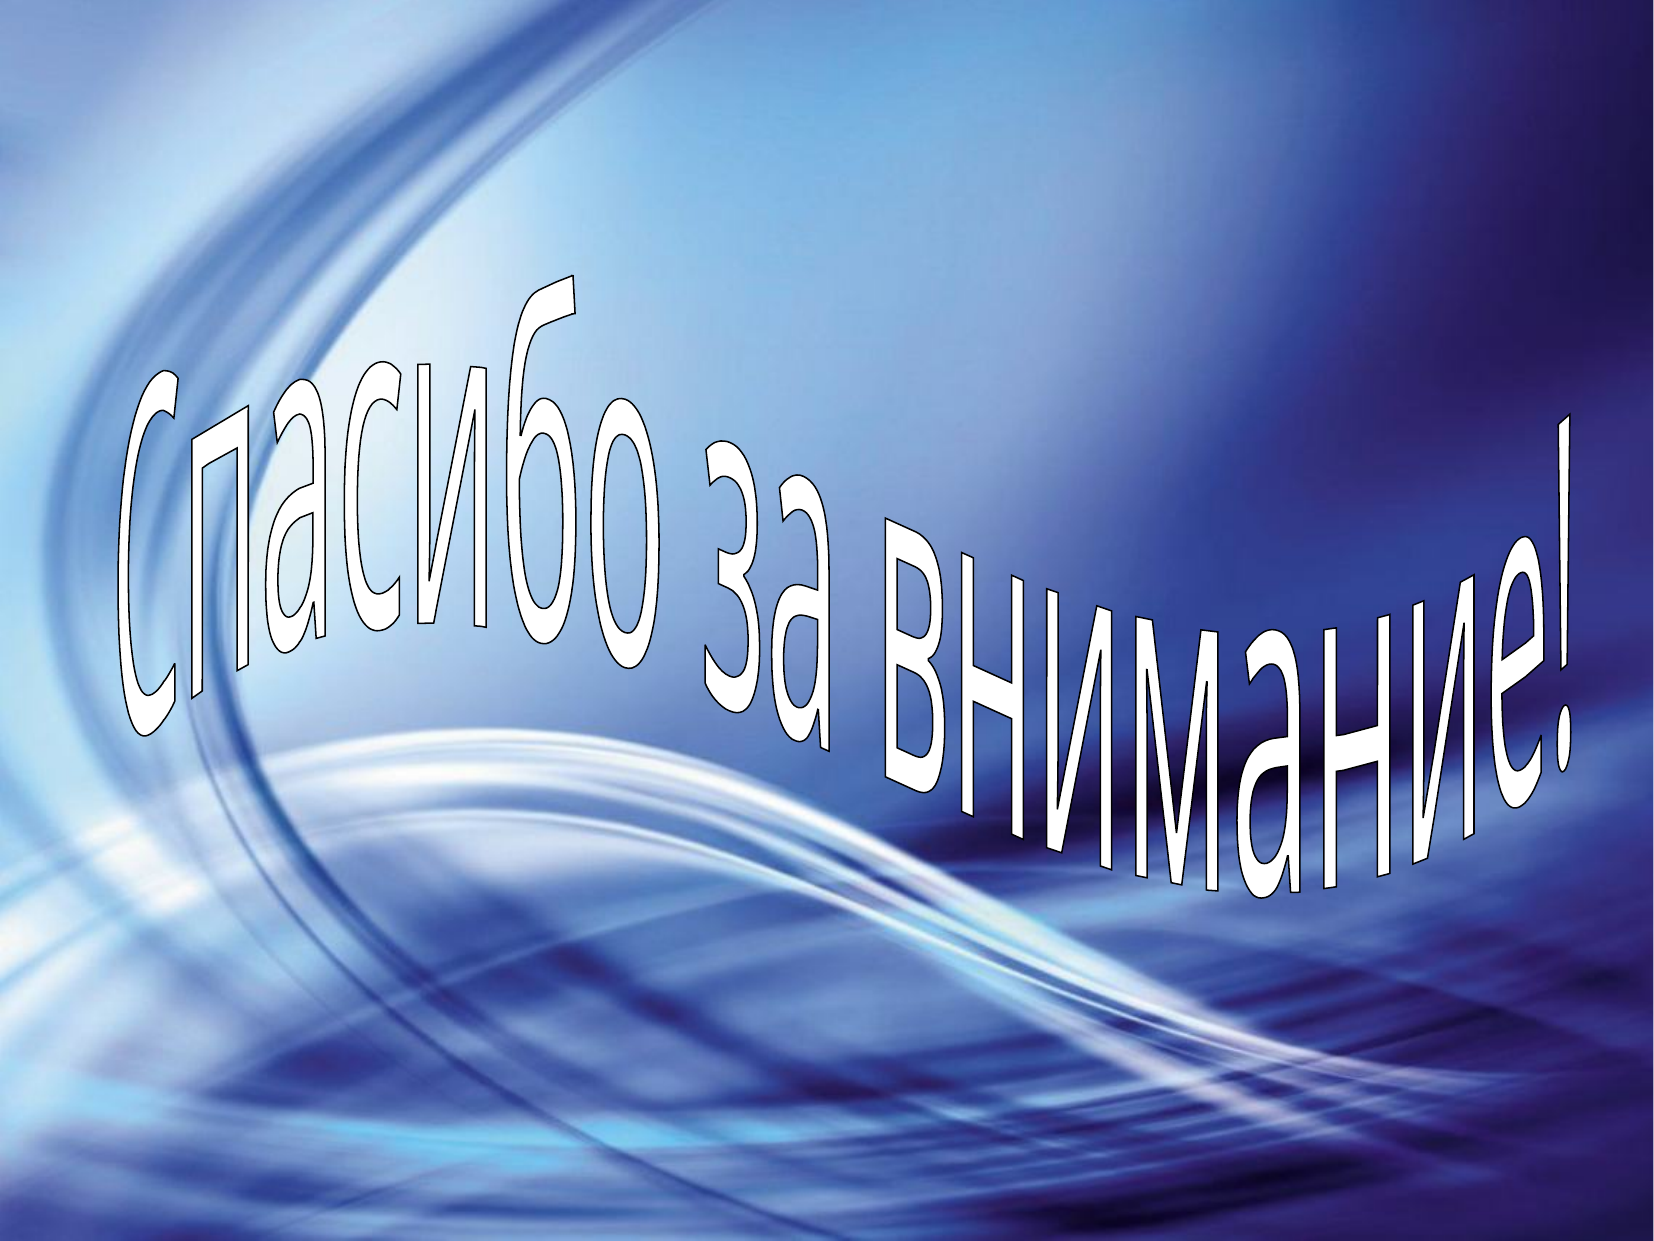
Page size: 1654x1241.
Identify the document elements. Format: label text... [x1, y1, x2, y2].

text_box Спасибо за внимание! [1046, 588, 1112, 870]
text_box Спасибо за внимание! [417, 364, 487, 628]
text_box Спасибо за внимание! [506, 275, 576, 644]
picture [0, 0, 1654, 1241]
text_box Спасибо за внимание! [1558, 414, 1570, 670]
text_box Спасибо за внимание! [1557, 705, 1571, 772]
text_box Спасибо за внимание! [1135, 616, 1218, 891]
text_box Спасибо за внимание! [1236, 629, 1300, 899]
text_box Спасибо за внимание! [1491, 536, 1544, 808]
text_box Спасибо за внимание! [961, 552, 1024, 840]
text_box Спасибо за внимание! [265, 379, 326, 653]
text_box Спасибо за внимание! [118, 370, 179, 736]
text_box Спасибо за внимание! [771, 474, 830, 752]
text_box Спасибо за внимание! [1412, 574, 1475, 865]
text_box Спасибо за внимание! [705, 440, 760, 713]
text_box Спасибо за внимание! [1323, 614, 1390, 889]
text_box Спасибо за внимание! [191, 405, 249, 699]
text_box Спасибо за внимание! [344, 361, 401, 631]
text_box Спасибо за внимание! [590, 398, 660, 669]
text_box Спасибо за внимание! [885, 518, 945, 793]
